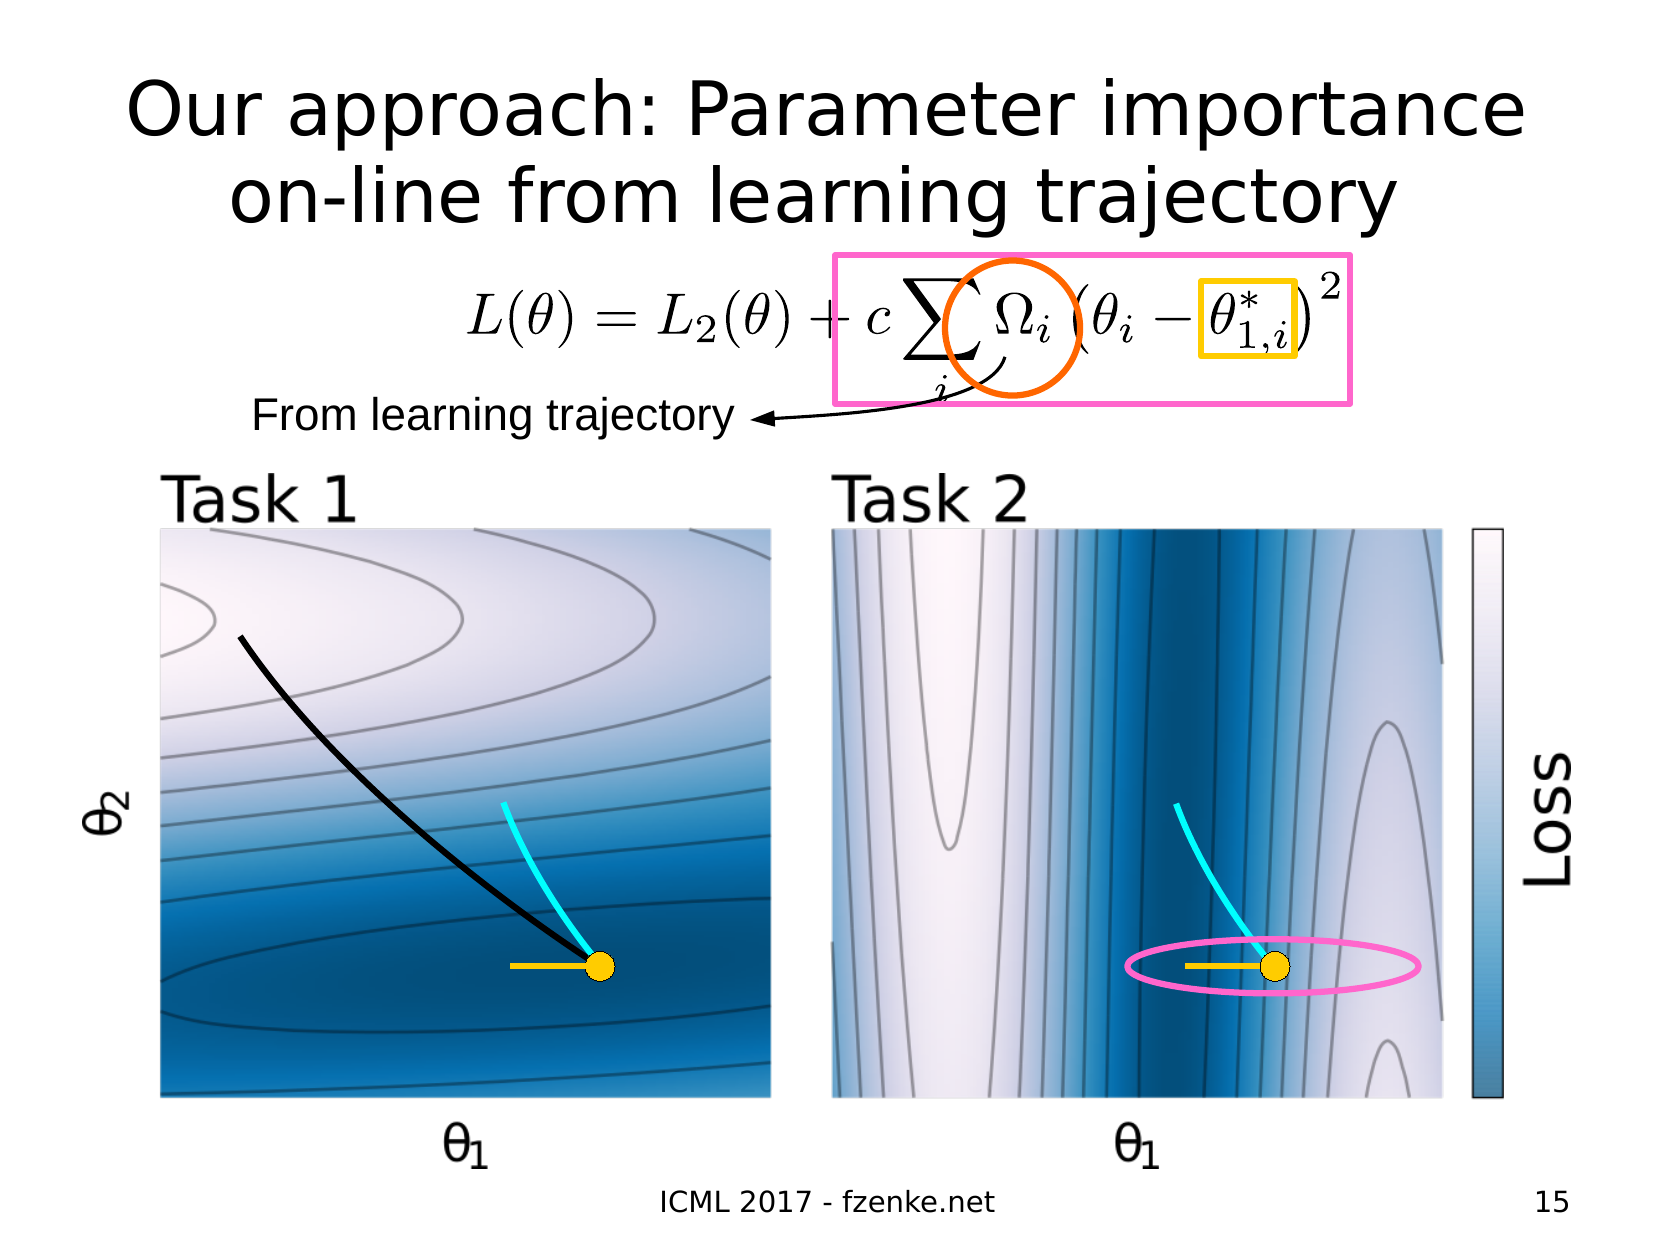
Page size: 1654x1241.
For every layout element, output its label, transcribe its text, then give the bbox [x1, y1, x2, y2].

text_box [941, 271, 1343, 401]
text_box [585, 951, 616, 982]
text_box [949, 272, 1076, 392]
text_box [1260, 951, 1291, 982]
text_box [464, 272, 832, 403]
picture [82, 473, 1571, 1169]
title Our approach: Parameter importance on-line from learning trajectory [82, 49, 1571, 257]
text_box [838, 272, 970, 401]
text_box From learning trajectory [60, 381, 751, 475]
